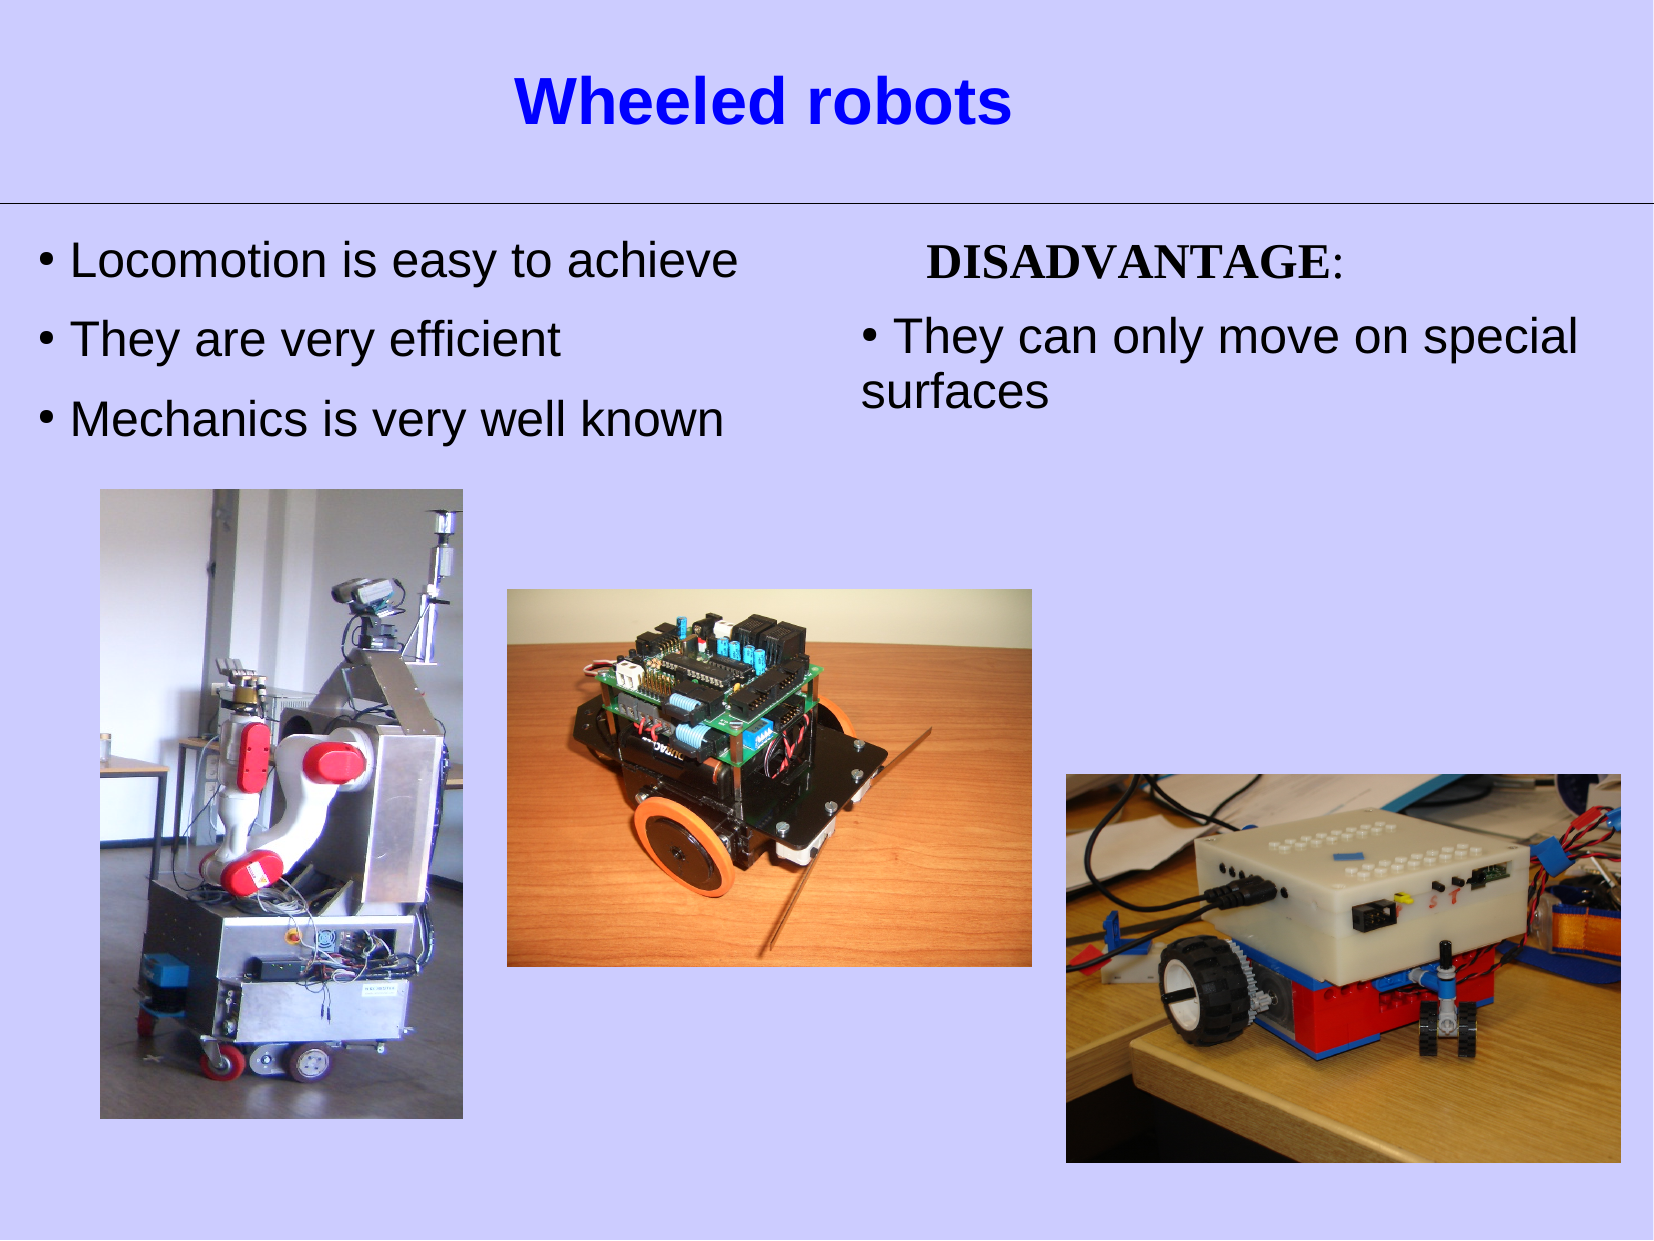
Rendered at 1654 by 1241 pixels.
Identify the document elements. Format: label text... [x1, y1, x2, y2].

title Wheeled robots [126, 0, 1402, 191]
text_box Locomotion is easy to achieve They are very efficient Mechanics is very well known [37, 232, 858, 447]
picture [100, 489, 463, 1119]
picture [507, 589, 1032, 967]
text_box They can only move on special surfaces [860, 307, 1628, 421]
text_box DISADVANTAGE: [926, 234, 1345, 290]
picture [1066, 774, 1621, 1163]
